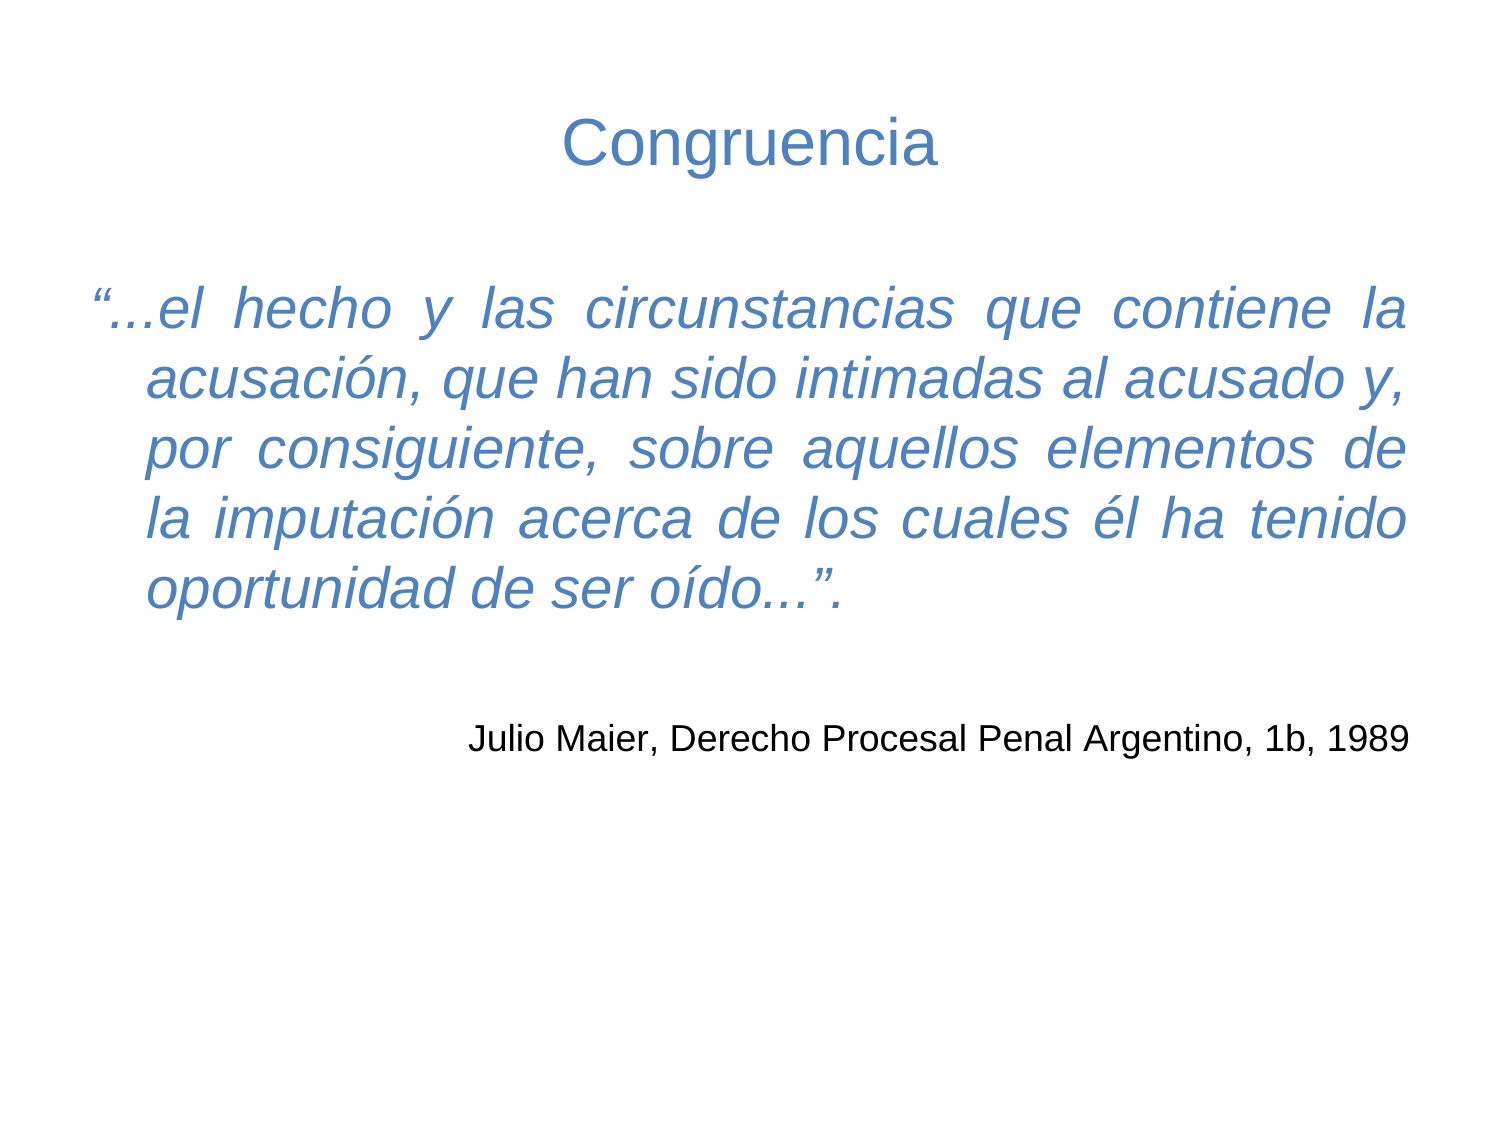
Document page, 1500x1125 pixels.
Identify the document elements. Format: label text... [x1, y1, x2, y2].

title Congruencia [75, 45, 1426, 233]
list “...el hecho y las circunstancias que contiene la acusación, que han sido intimadas al acusado y, por consiguiente, sobre aquellos elementos de la imputación acerca de los cuales él ha tenido oportunidad de ser oído...”. Julio Maier, Derecho Procesal Penal Argentino, 1b, 1989 [75, 262, 1426, 1006]
